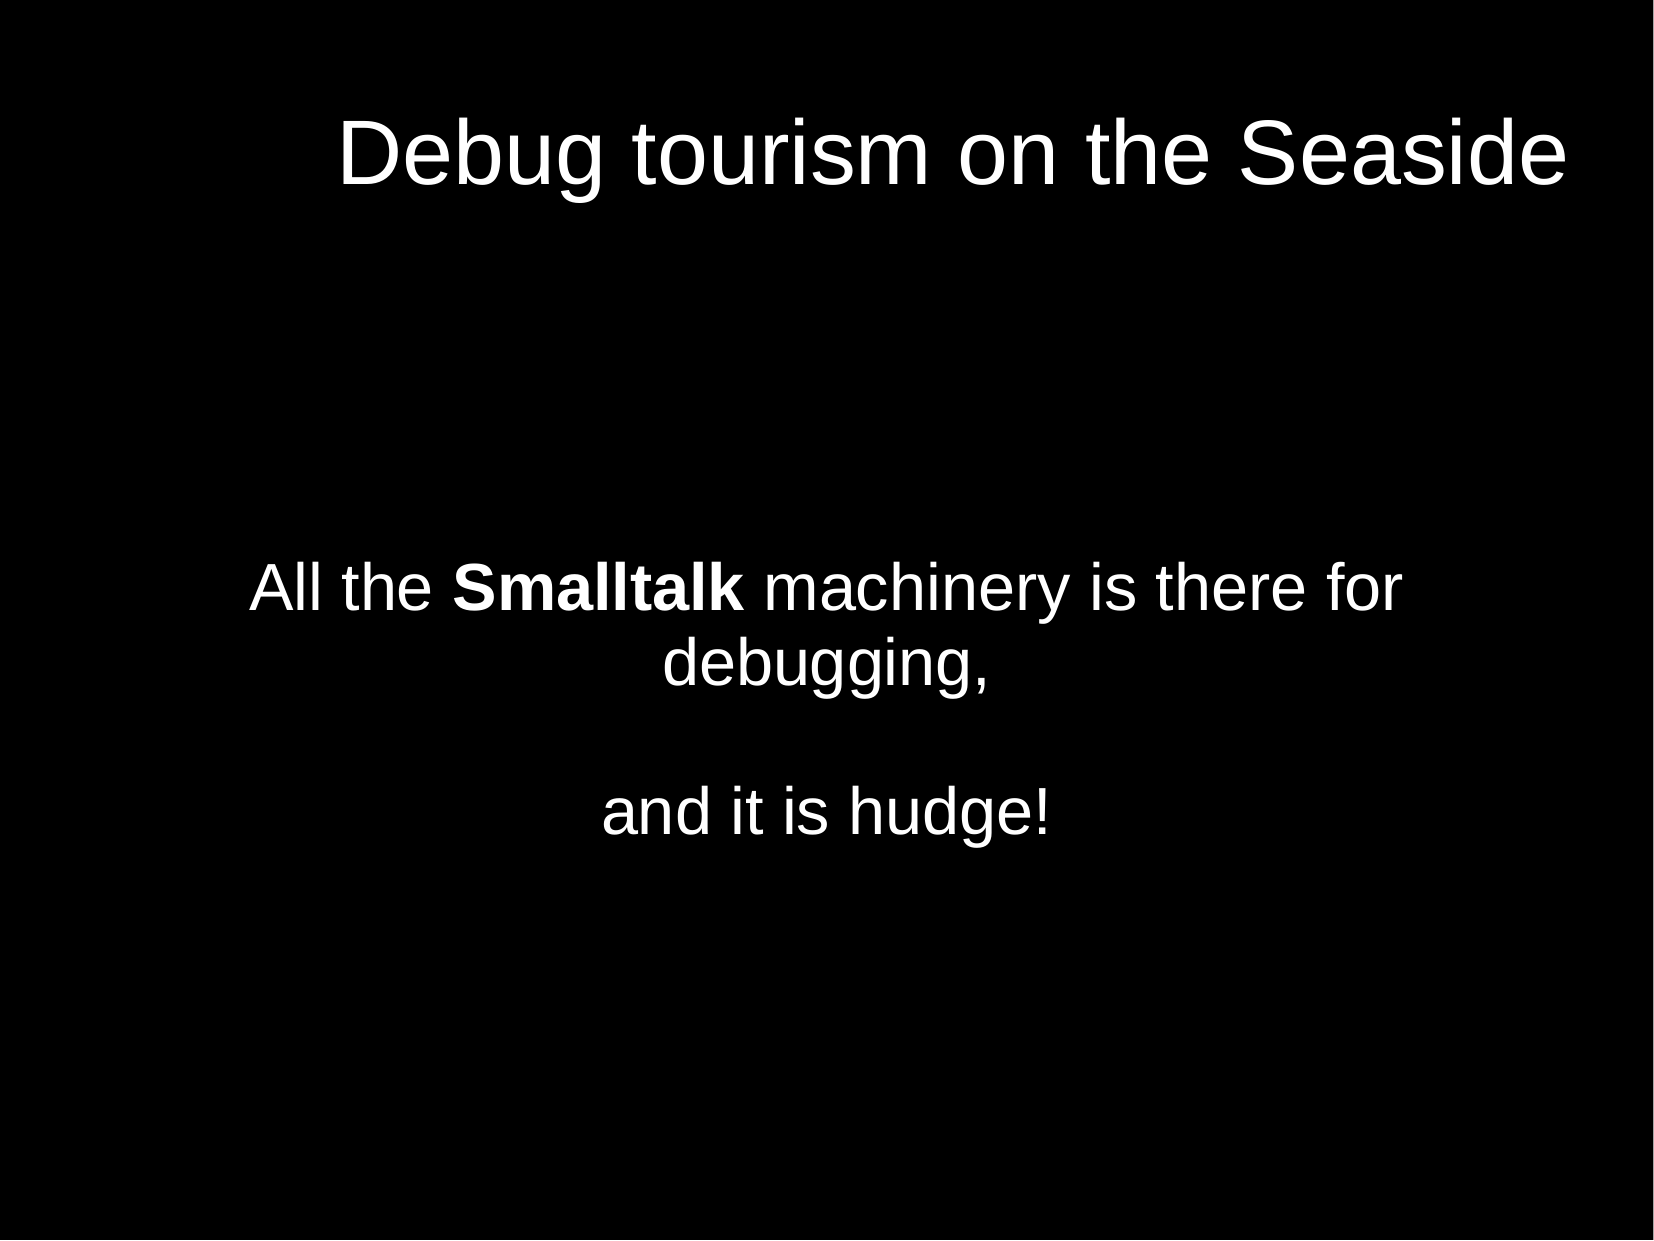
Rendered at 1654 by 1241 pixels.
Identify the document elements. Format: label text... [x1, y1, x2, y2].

title Debug tourism on the Seaside [82, 56, 1571, 250]
subtitle All the Smalltalk machinery is there for debugging, and it is hudge! [82, 297, 1571, 1102]
